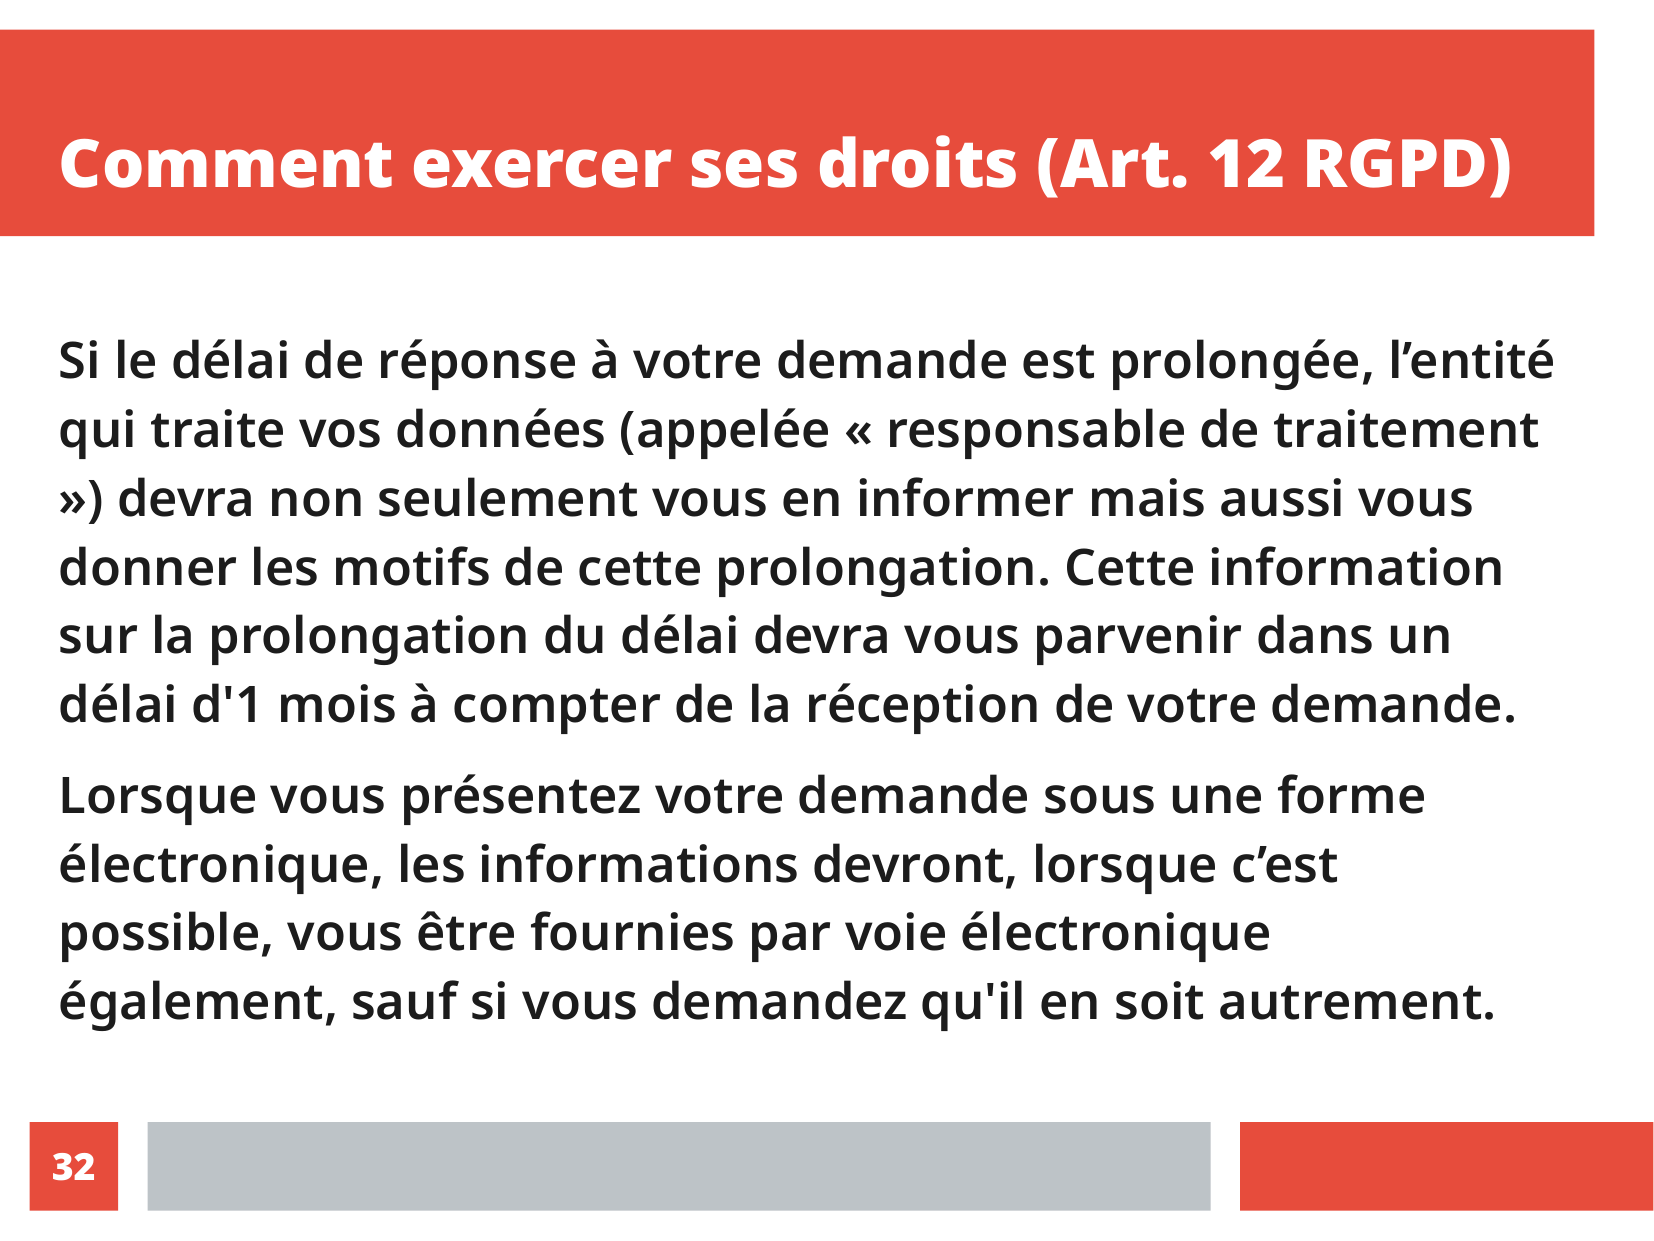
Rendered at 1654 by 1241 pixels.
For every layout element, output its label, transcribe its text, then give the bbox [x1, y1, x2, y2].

list Si le délai de réponse à votre demande est prolongée, l’entité qui traite vos données (appelée « responsable de traitement ») devra non seulement vous en informer mais aussi vous donner les motifs de cette prolongation. Cette information sur la prolongation du délai devra vous parvenir dans un délai d'1 mois à compter de la réception de votre demande. Lorsque vous présentez votre demande sous une forme électronique, les informations devront, lorsque c’est possible, vous être fournies par voie électronique également, sauf si vous demandez qu'il en soit autrement. [59, 324, 1565, 1093]
title Comment exercer ses droits (Art. 12 RGPD) [59, 59, 1595, 207]
